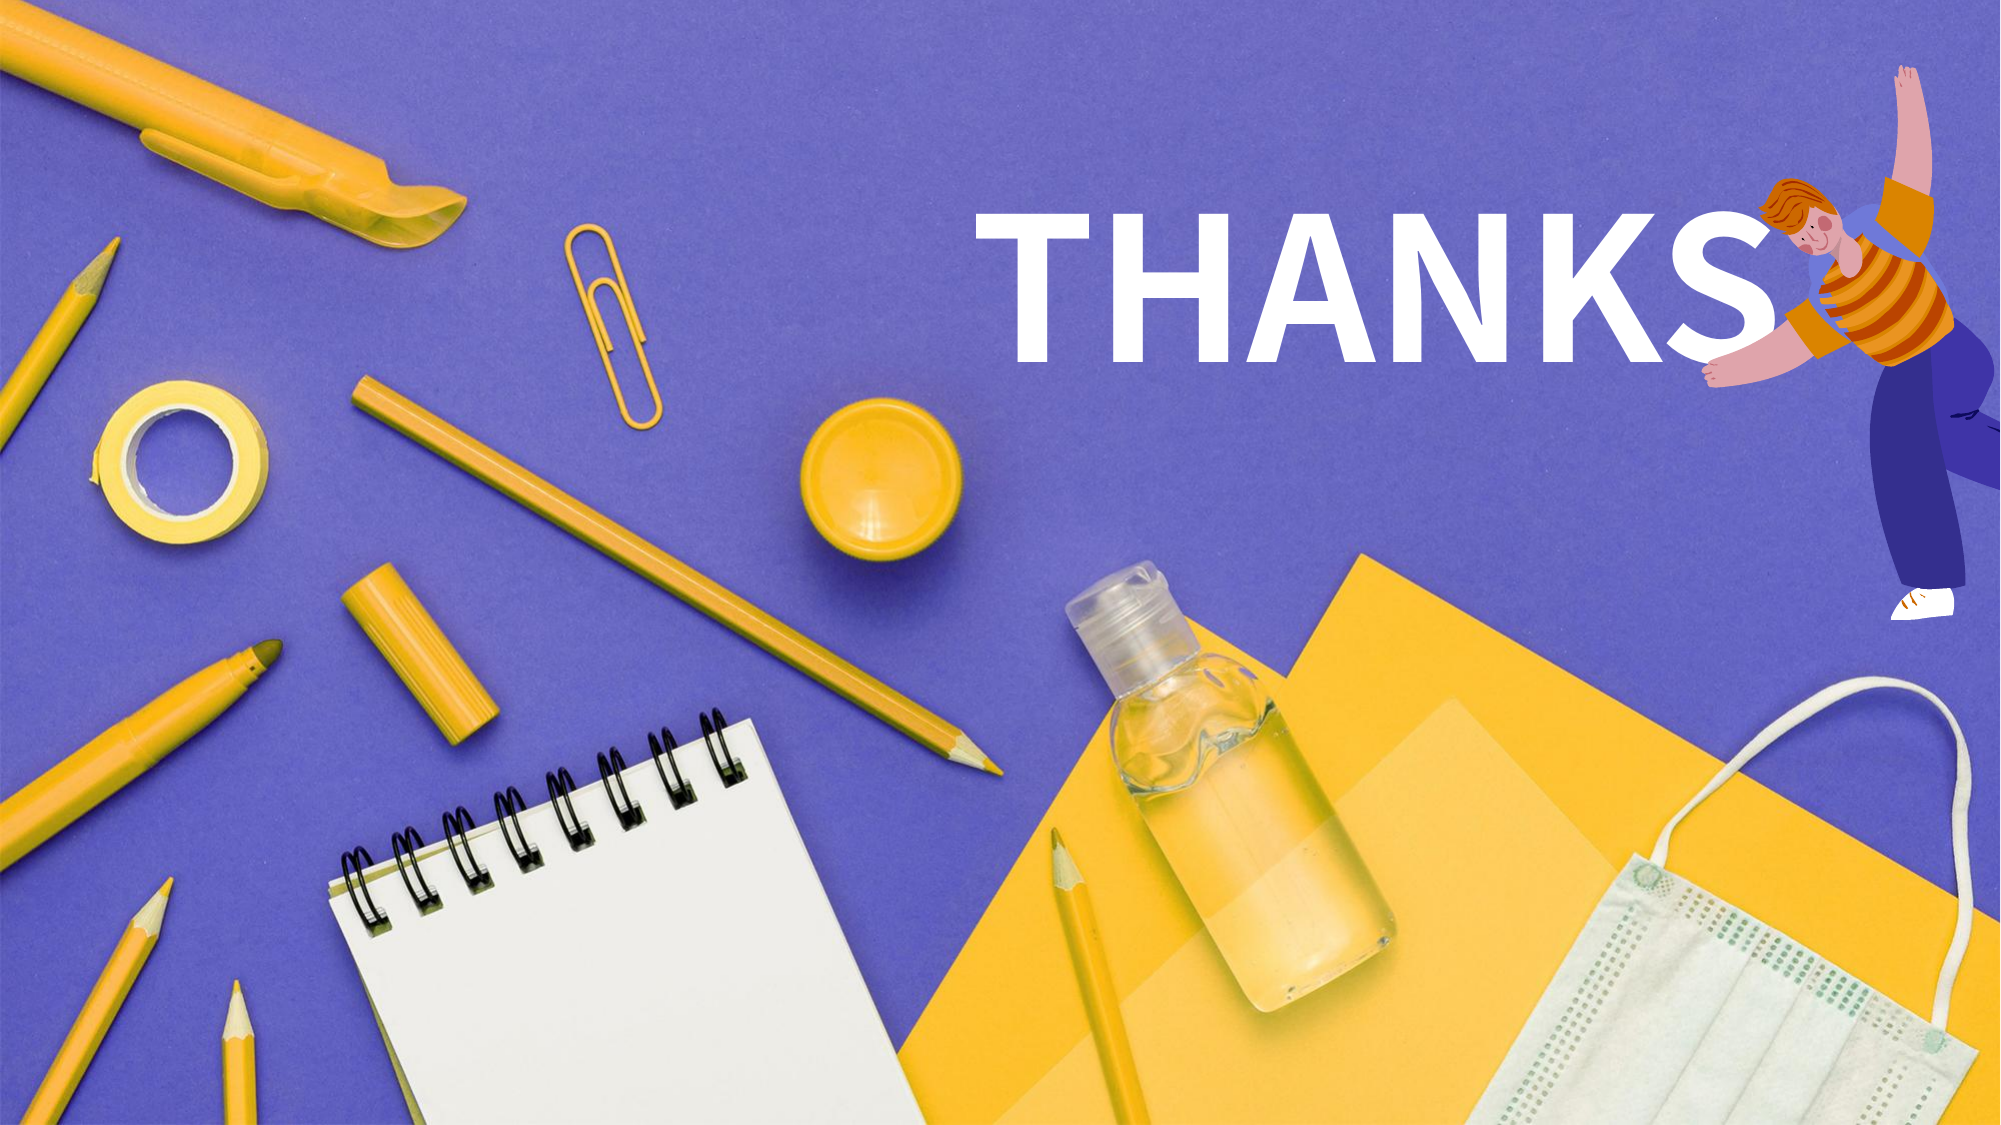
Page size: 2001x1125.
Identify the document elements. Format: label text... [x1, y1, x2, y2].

text_box [1701, 65, 2000, 620]
title THANKS [945, 142, 1804, 392]
picture [0, 0, 2001, 1125]
